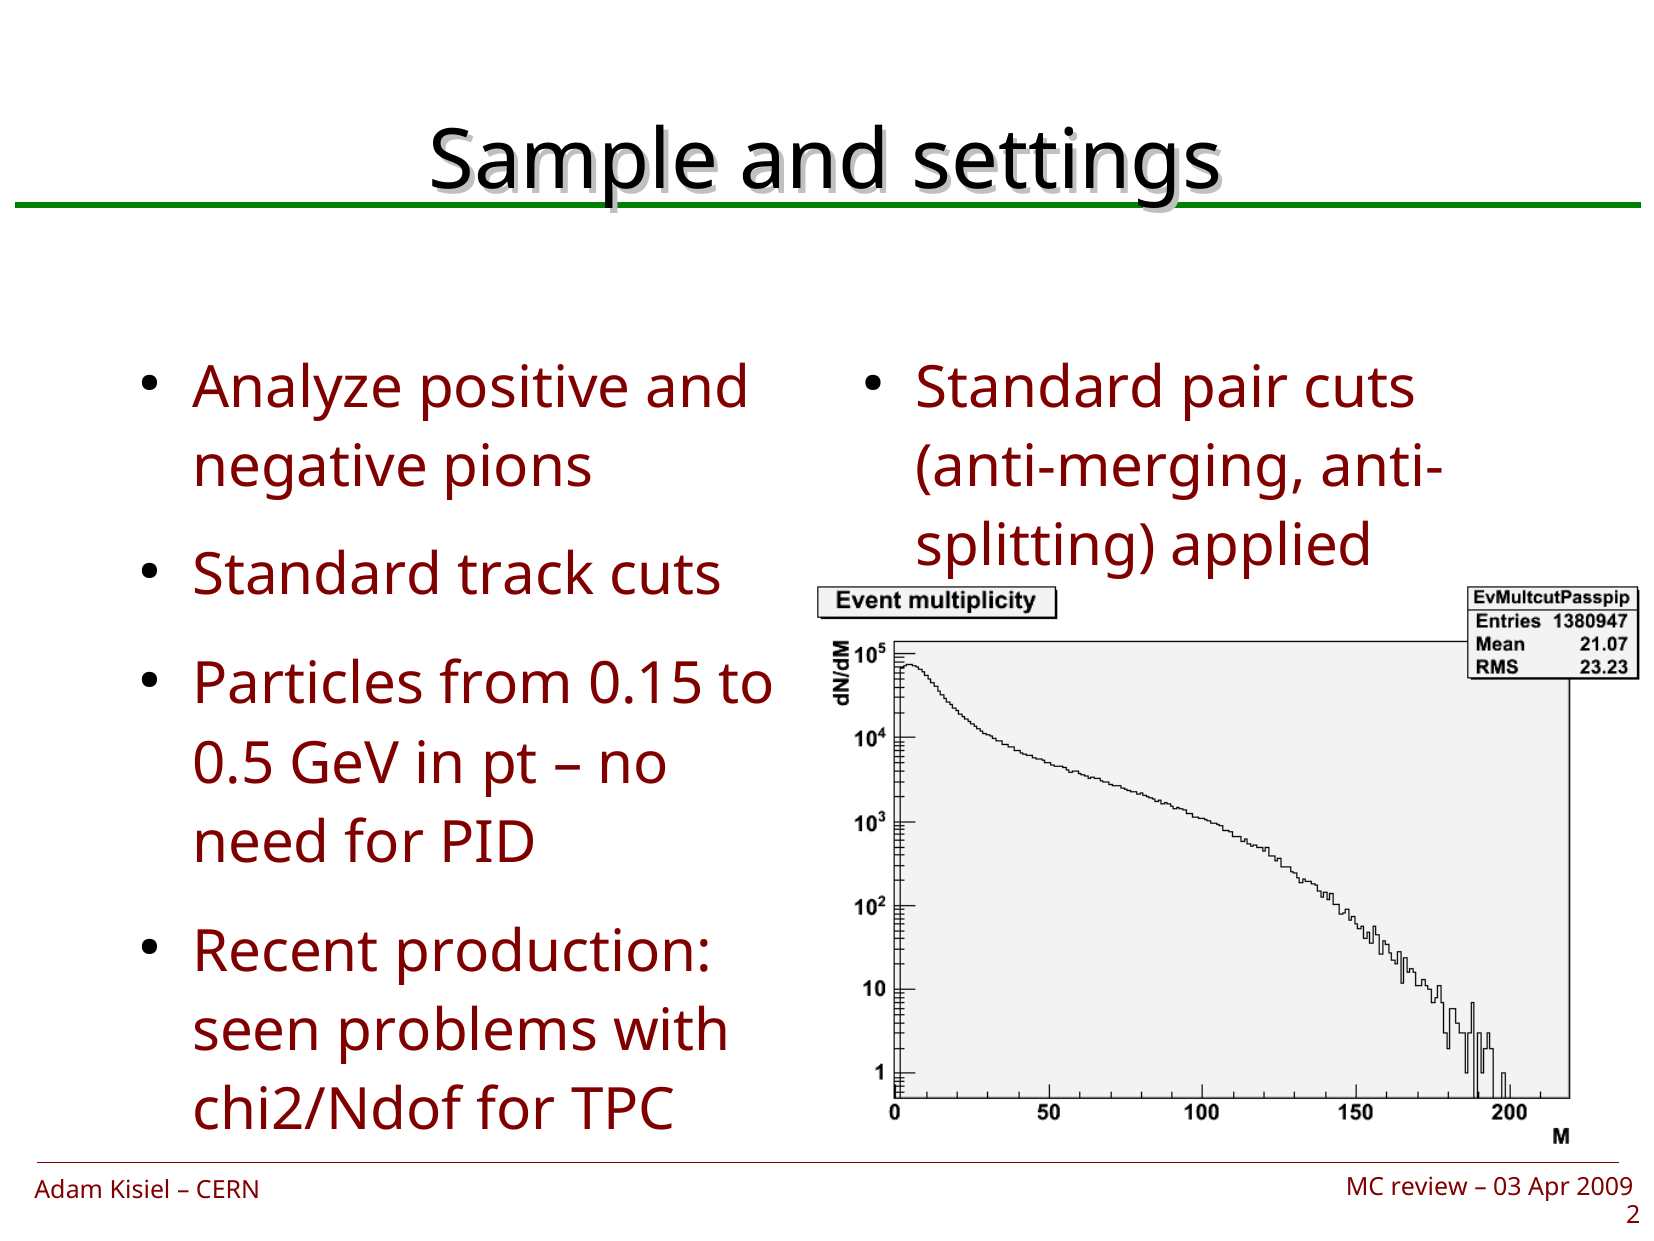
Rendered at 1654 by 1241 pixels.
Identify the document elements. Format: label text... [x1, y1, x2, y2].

list Standard pair cuts (anti-merging, anti-splitting) applied [844, 344, 1534, 1127]
picture [810, 584, 1653, 1156]
list Analyze positive and negative pions Standard track cuts Particles from 0.15 to 0.5 GeV in pt – no need for PID Recent production: seen problems with chi2/Ndof for TPC [121, 344, 811, 1127]
title Sample and settings [119, 52, 1532, 261]
